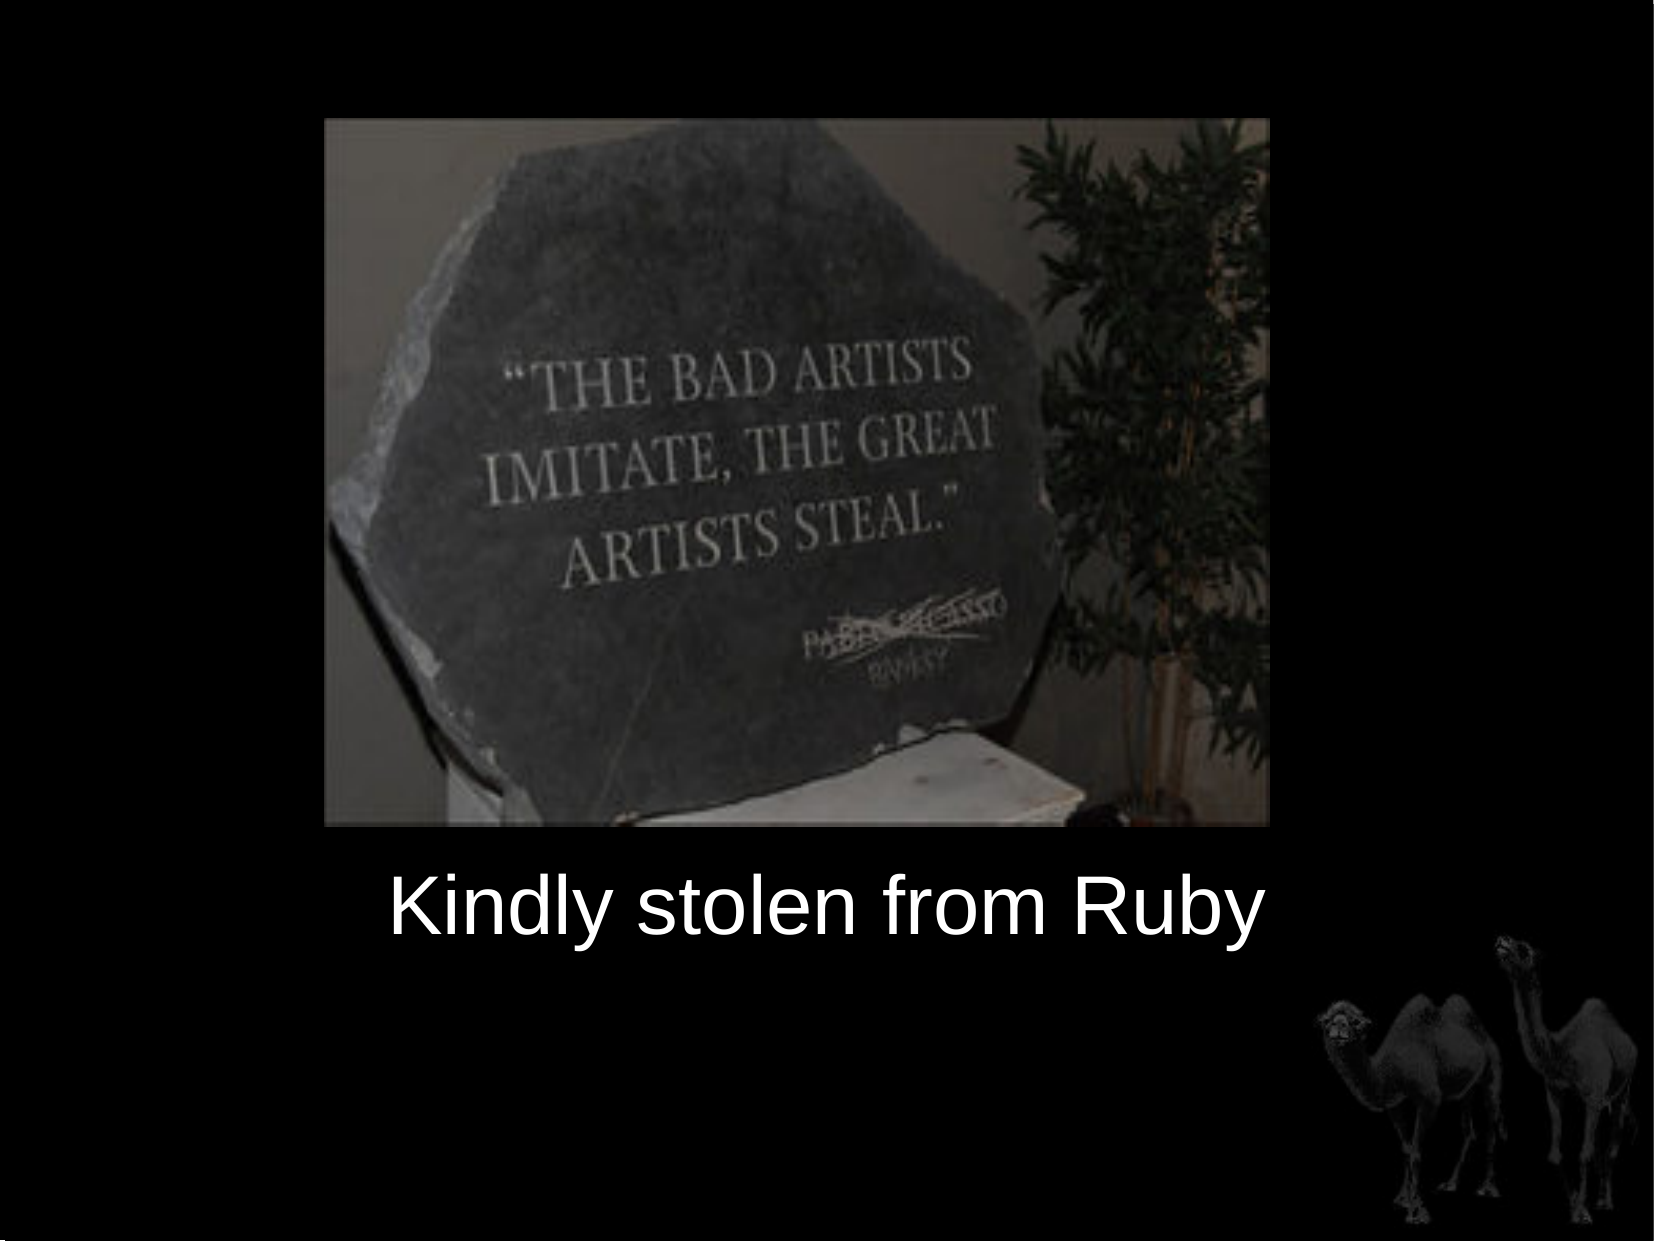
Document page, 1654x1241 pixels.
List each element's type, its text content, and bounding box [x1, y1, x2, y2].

picture [5, 4, 1654, 1241]
subtitle Kindly stolen from Ruby [82, 59, 1571, 1102]
